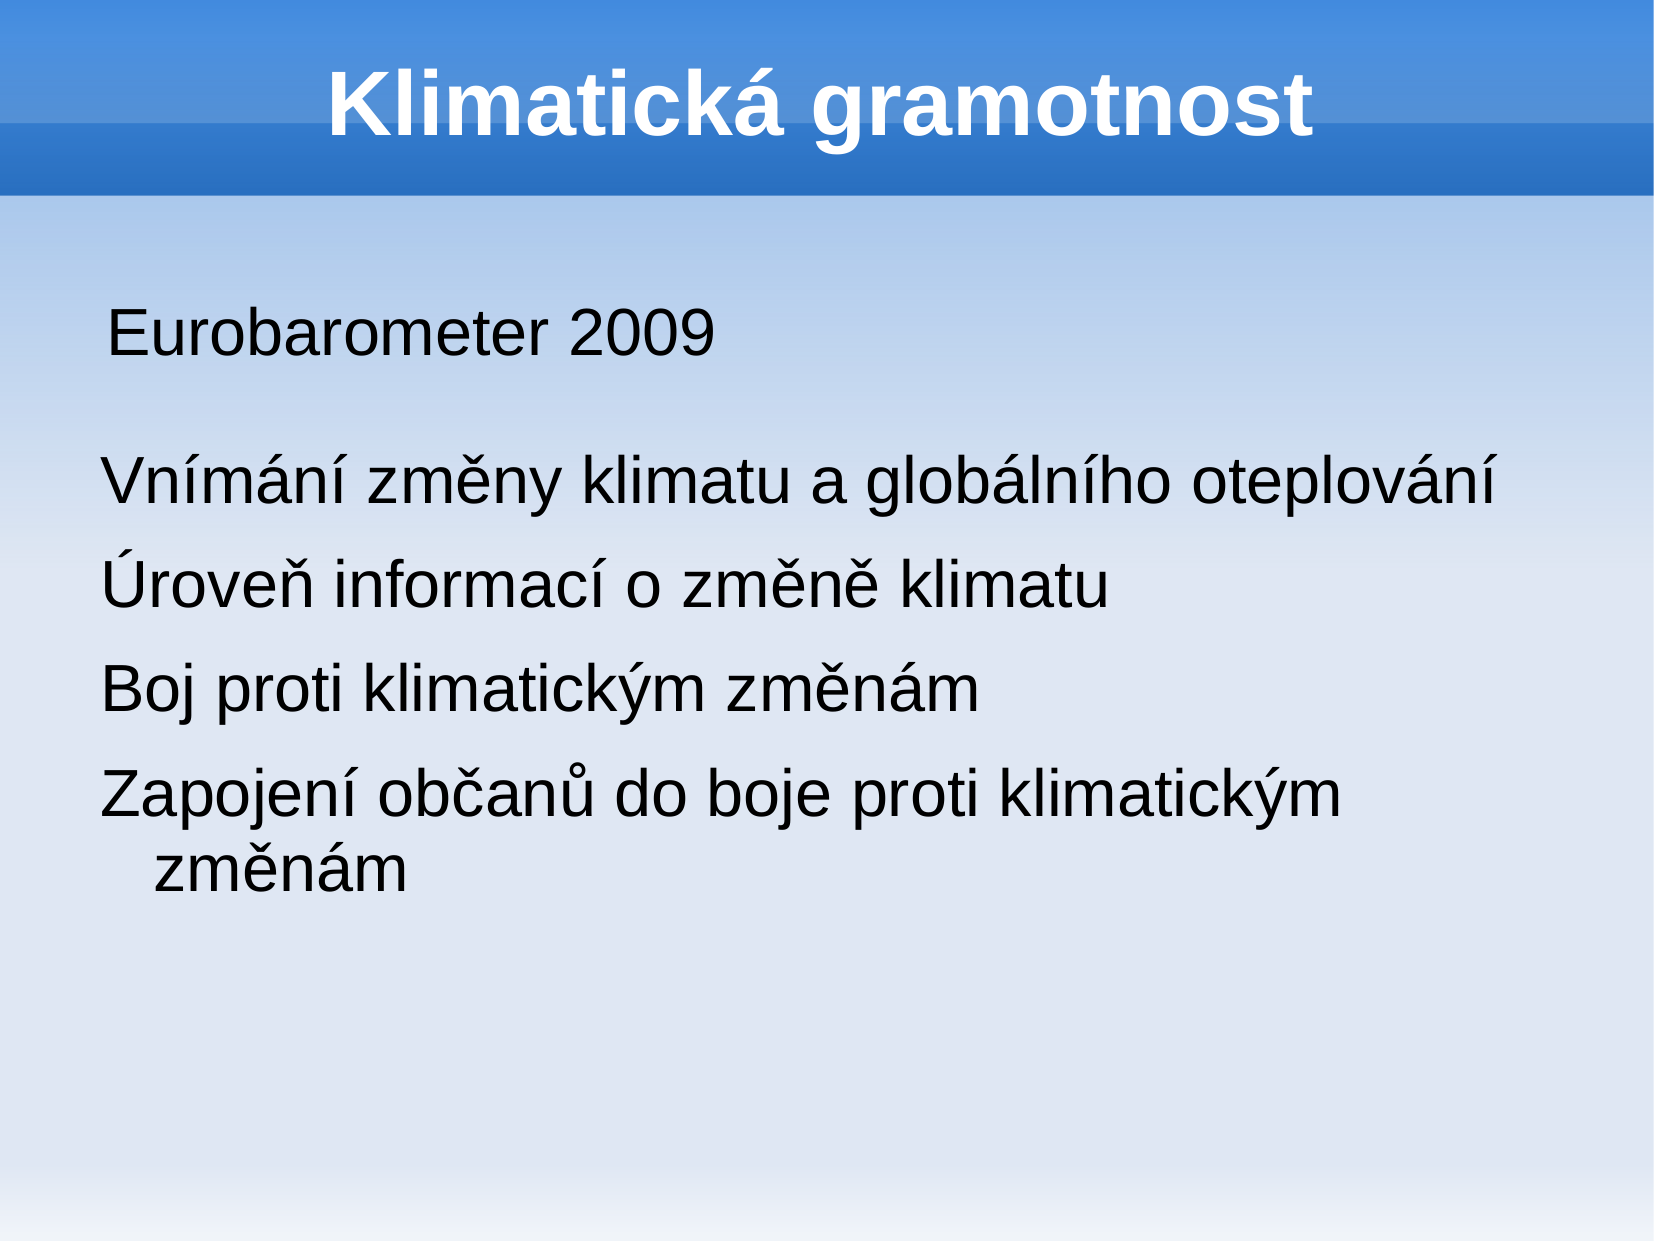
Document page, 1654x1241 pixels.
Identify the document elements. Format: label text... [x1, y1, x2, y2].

title Klimatická gramotnost [76, 0, 1565, 208]
picture [0, 0, 1654, 1241]
list Vnímání změny klimatu a globálního oteplování Úroveň informací o změně klimatu Boj proti klimatickým změnám Zapojení občanů do boje proti klimatickým změnám [82, 442, 1571, 1094]
list Eurobarometer 2009 [88, 295, 1300, 414]
